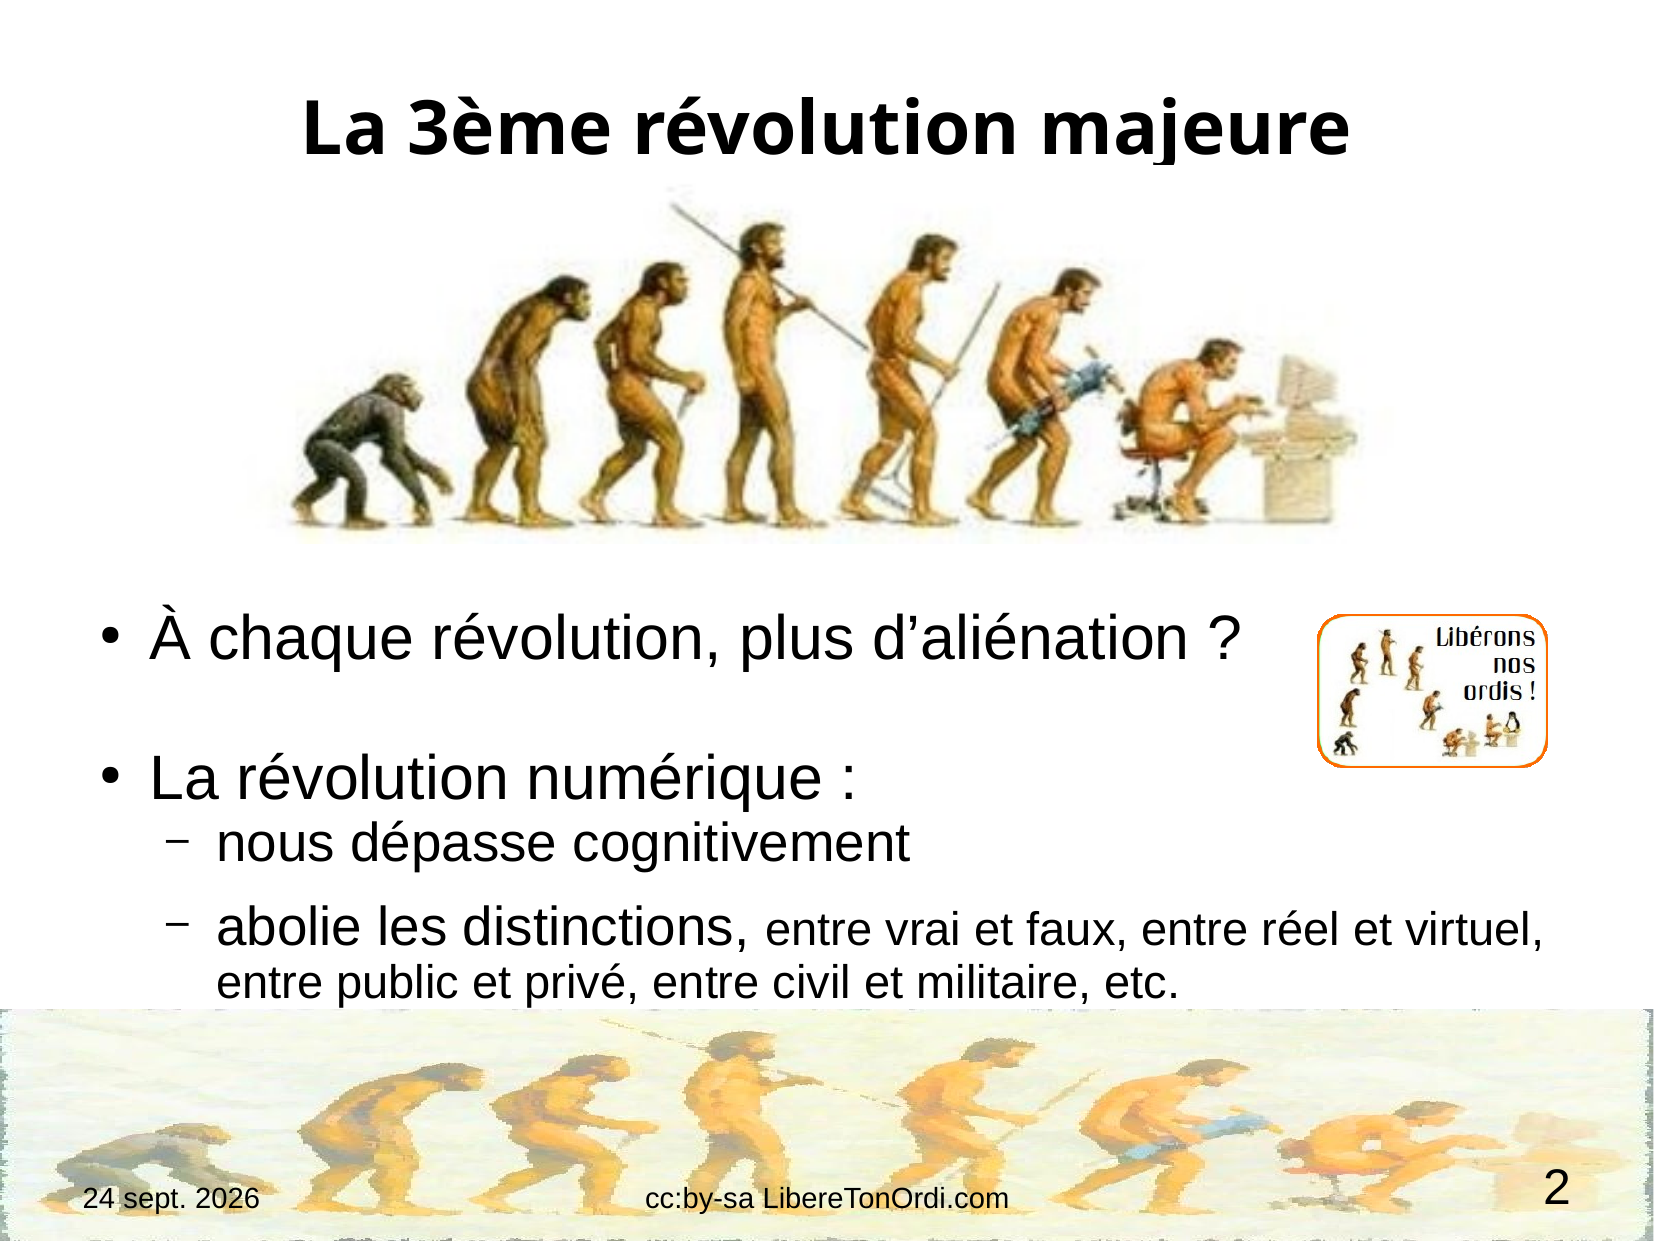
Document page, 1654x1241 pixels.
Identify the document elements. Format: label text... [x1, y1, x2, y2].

picture [1317, 614, 1548, 768]
title La 3ème révolution majeure [82, 49, 1571, 201]
picture [196, 165, 1457, 544]
picture [0, 1009, 1654, 1241]
list À chaque révolution, plus d’aliénation ? La révolution numérique : nous dépasse cognitivement abolie les distinctions, entre vrai et faux, entre réel et virtuel, entre public et privé, entre civil et militaire, etc. [82, 602, 1571, 1010]
